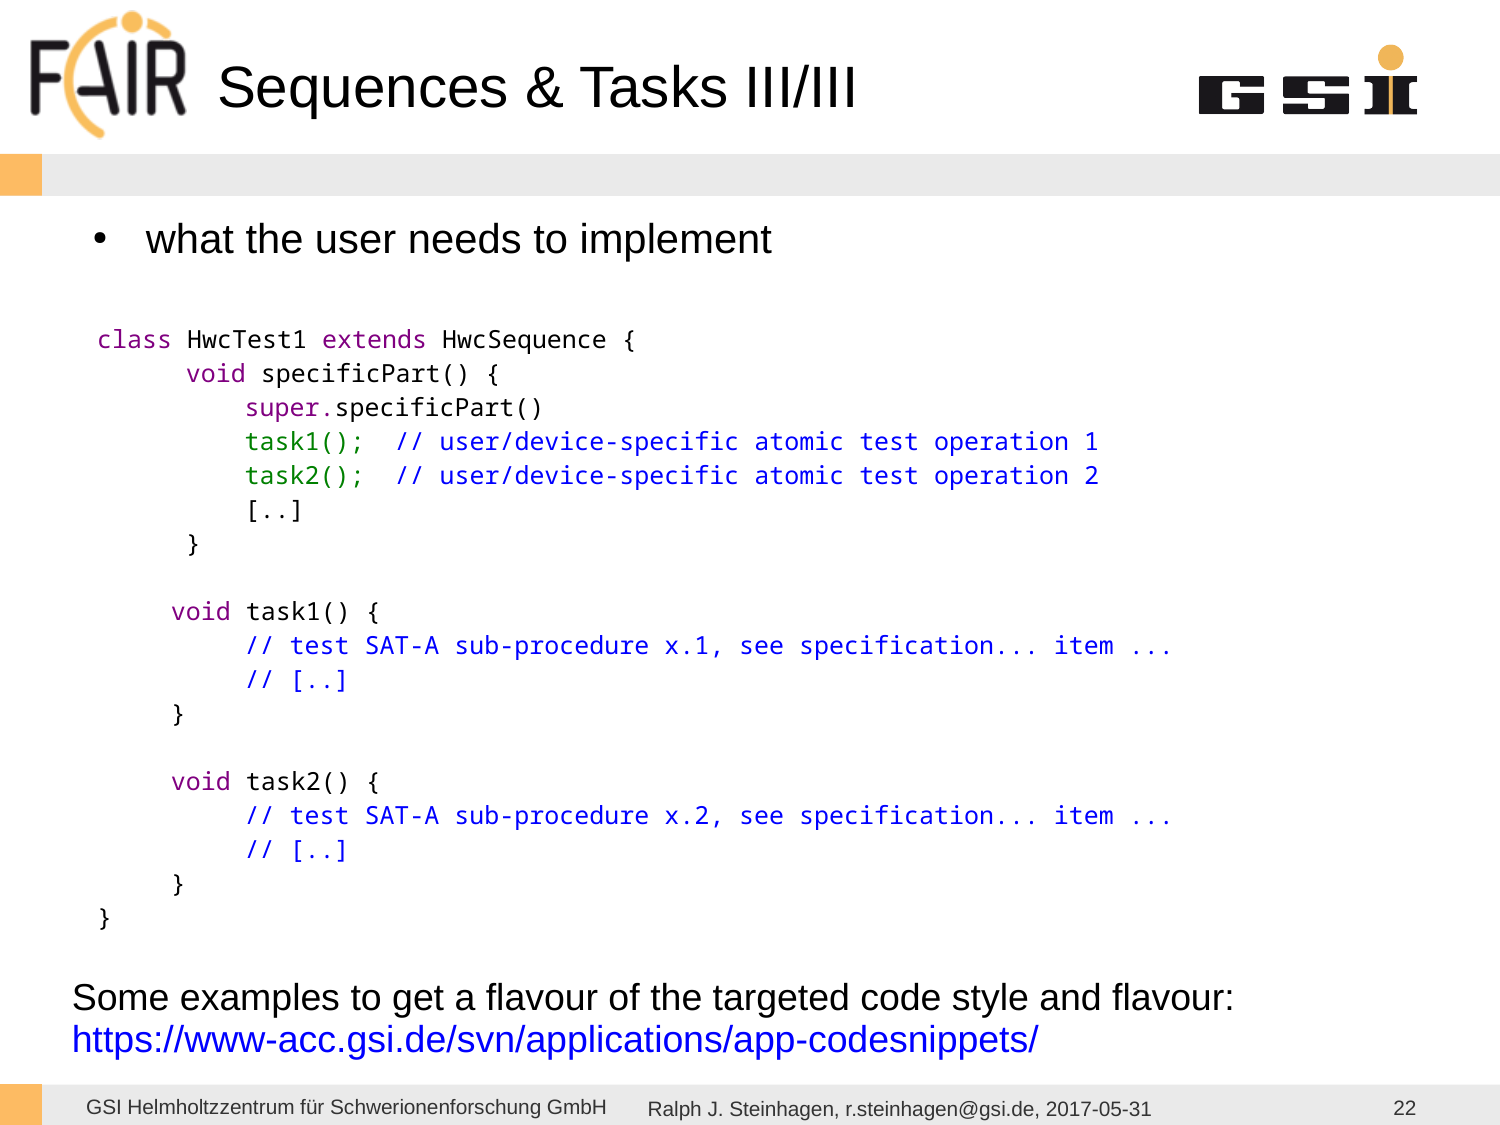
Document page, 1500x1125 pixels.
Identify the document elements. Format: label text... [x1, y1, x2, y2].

list what the user needs to implement [75, 215, 1425, 1055]
text_box class HwcTest1 extends HwcSequence { void specificPart() { super.specificPart() task1(); // user/device-specific atomic test operation 1 task2(); // user/device-specific atomic test operation 2 [..] } void task1() { // test SAT-A sub-procedure x.1, see specification... item ... // [..] } void task2() { // test SAT-A sub-procedure x.2, see specification... item ... // [..] } } [82, 314, 1402, 956]
picture [1197, 42, 1419, 117]
text_box Some examples to get a flavour of the targeted code style and flavour:https://www-acc.gsi.de/svn/applications/app-codesnippets/ [57, 968, 1288, 1068]
title Sequences & Tasks III/III [217, 20, 1180, 147]
picture [30, 9, 187, 141]
